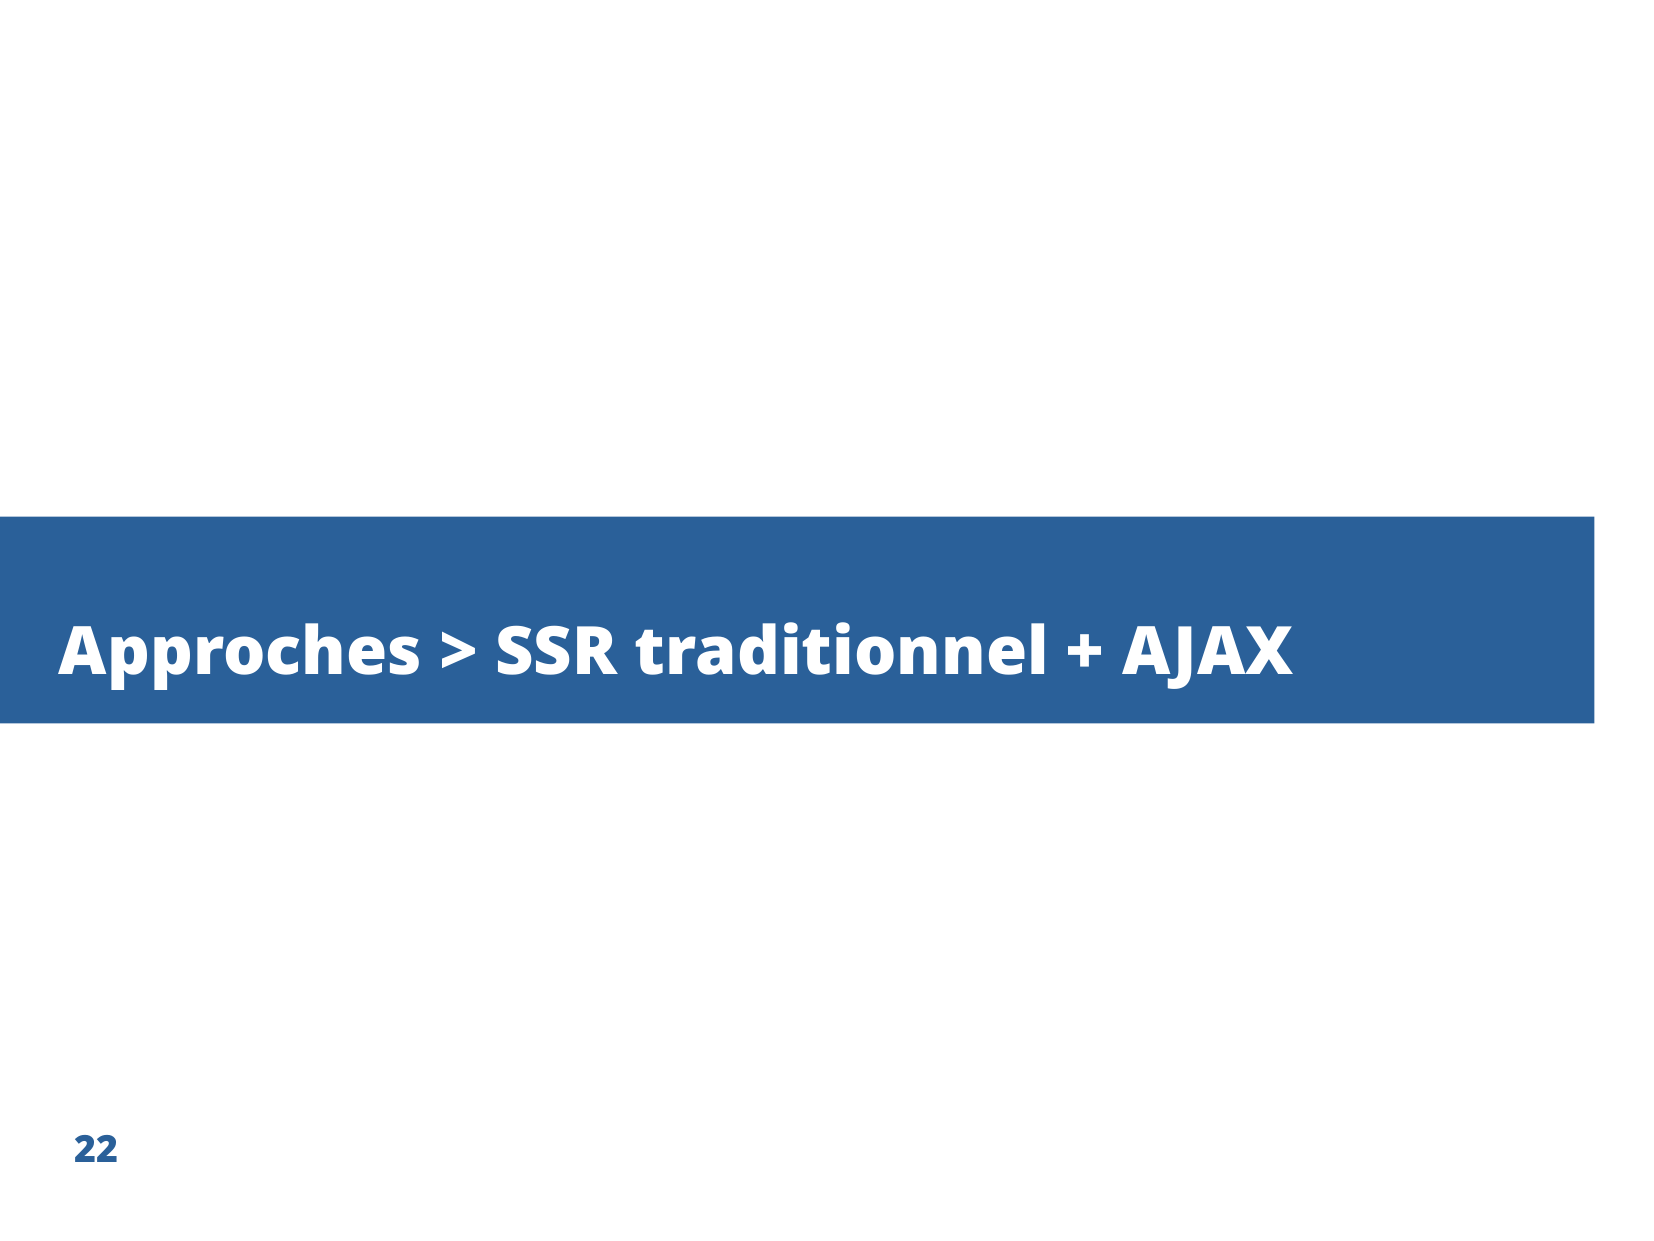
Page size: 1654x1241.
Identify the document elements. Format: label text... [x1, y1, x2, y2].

title Approches > SSR traditionnel + AJAX [59, 546, 1595, 694]
